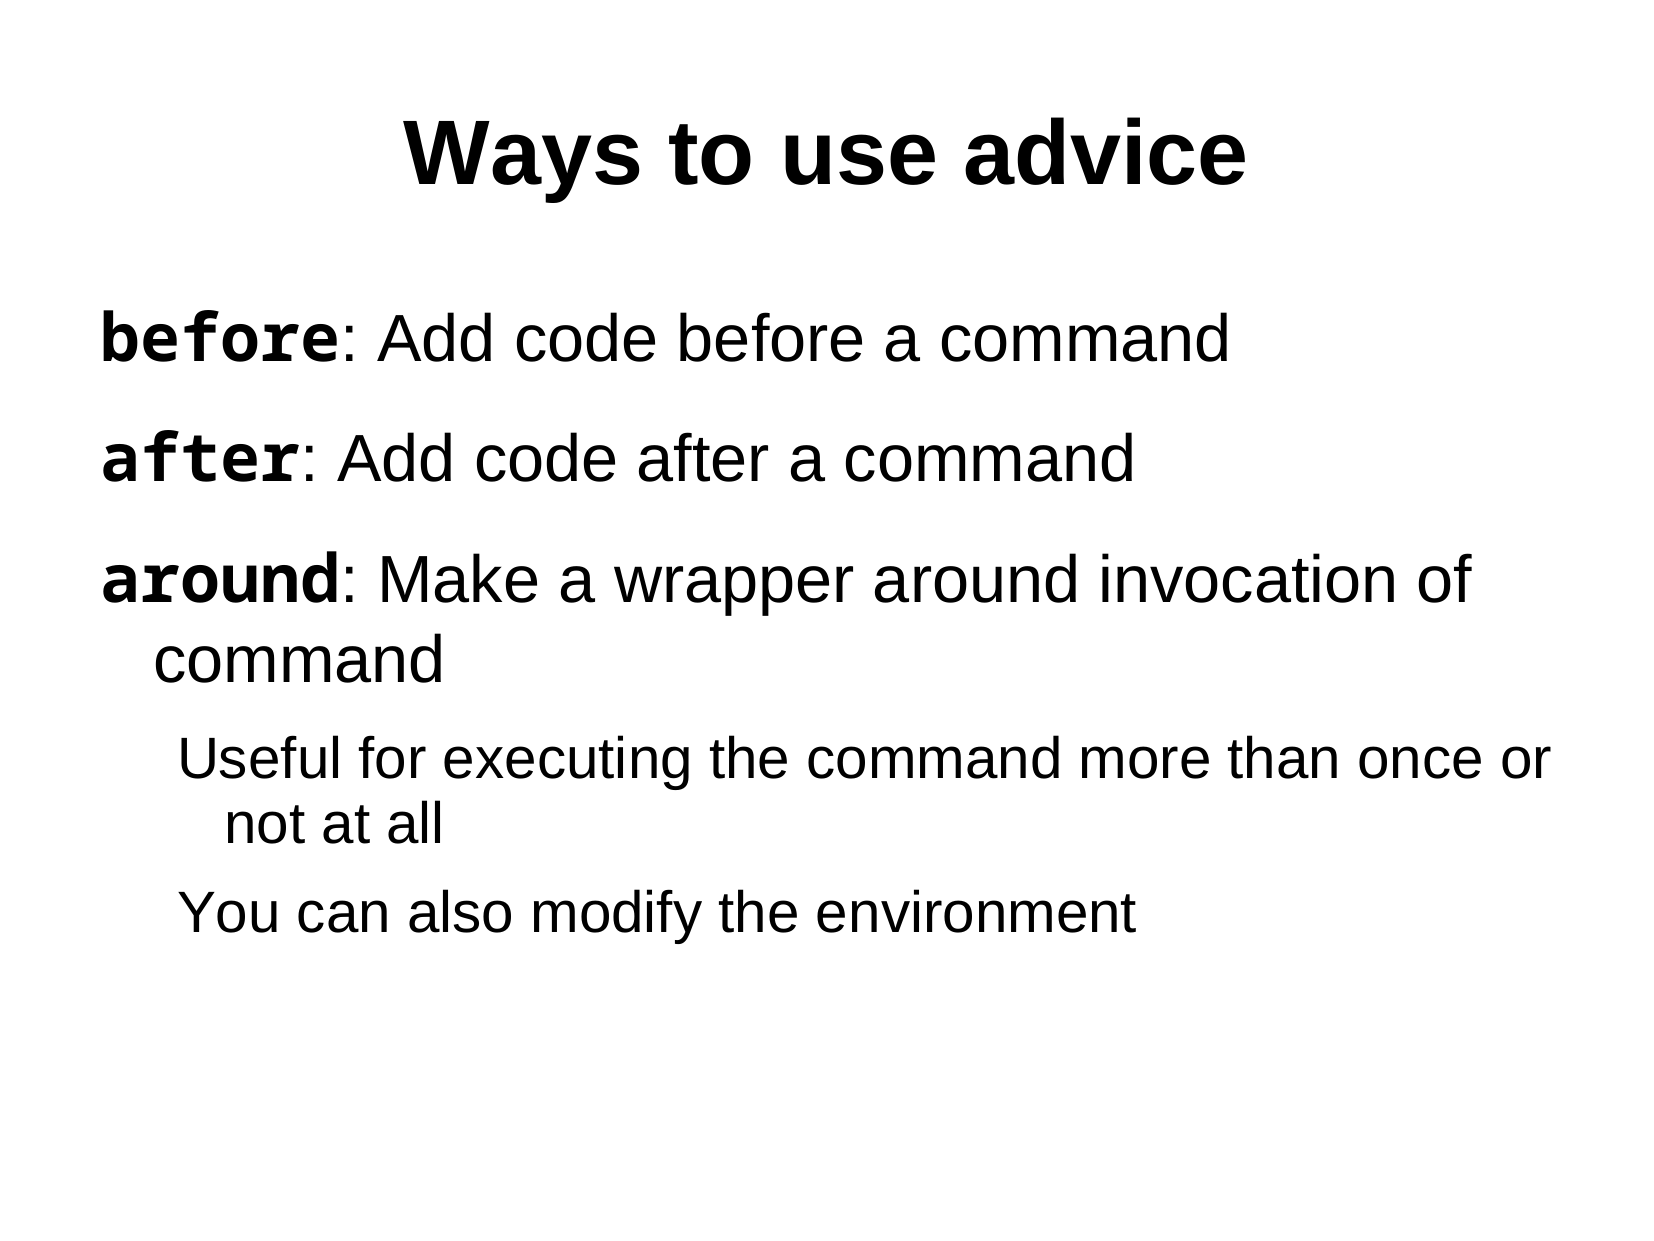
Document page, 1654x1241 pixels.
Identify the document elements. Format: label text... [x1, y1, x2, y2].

title Ways to use advice [82, 56, 1571, 250]
list before: Add code before a command after: Add code after a command around: Make a wrapper around invocation of command Useful for executing the command more than once or not at all You can also modify the environment [82, 290, 1571, 1094]
